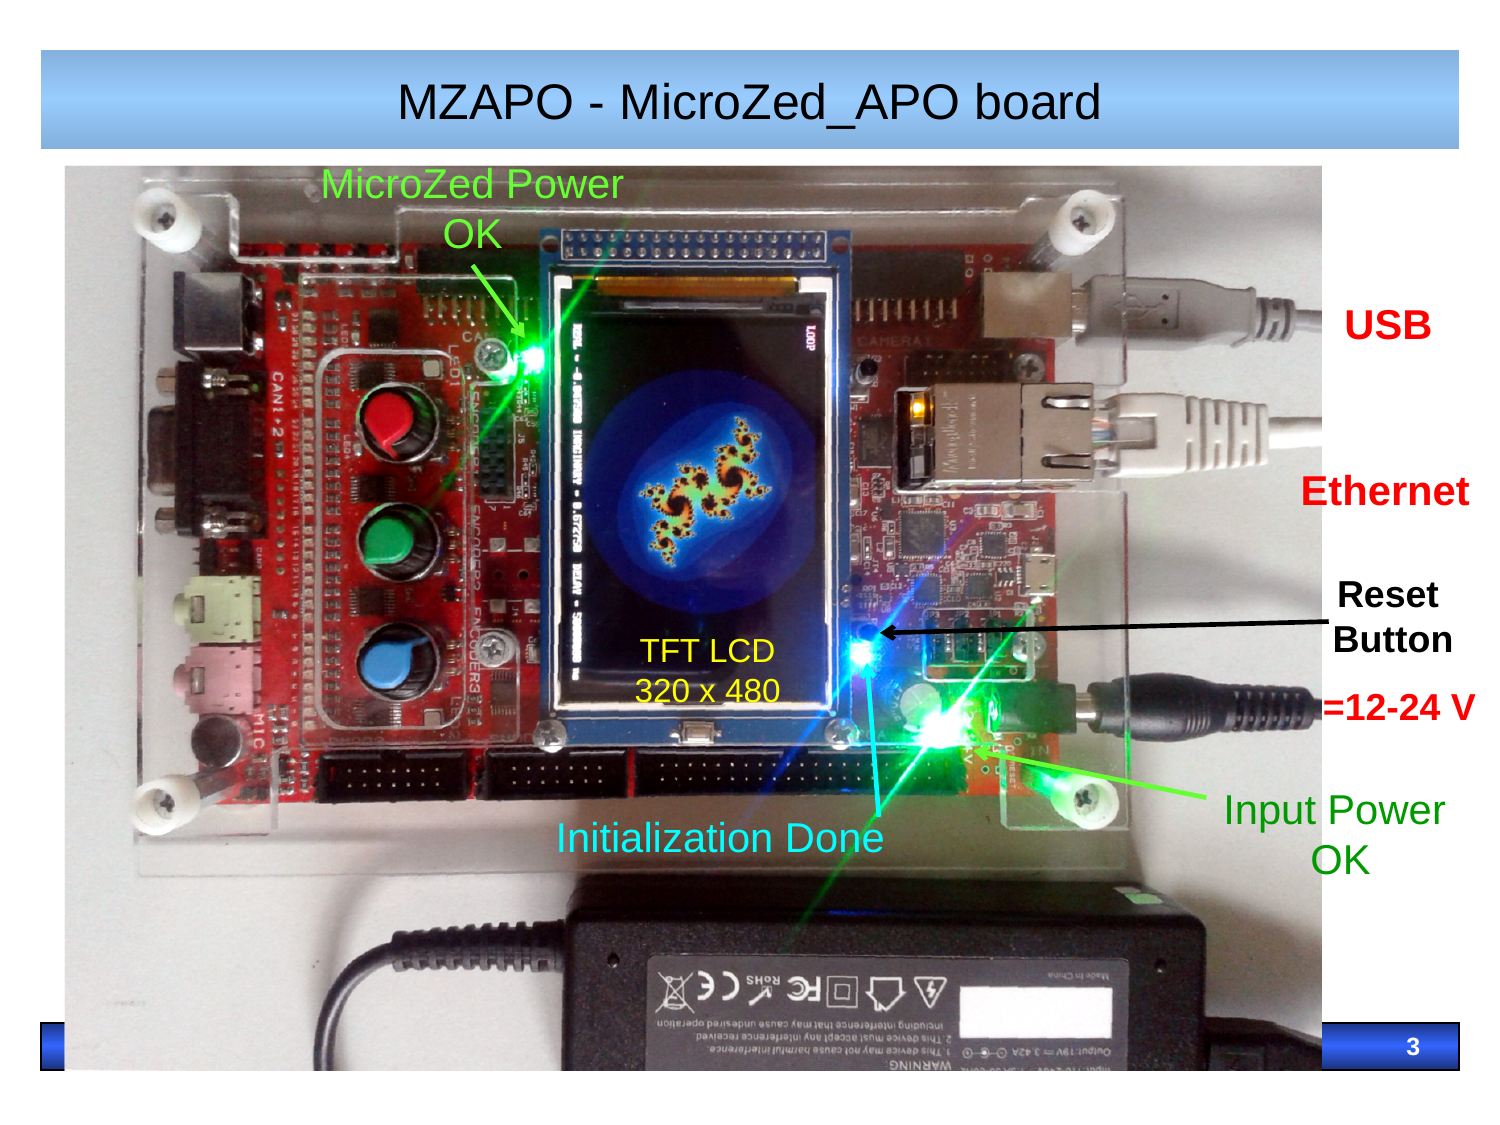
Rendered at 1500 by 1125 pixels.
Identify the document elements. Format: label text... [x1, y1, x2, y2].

title MZAPO - MicroZed_APO board [41, 50, 1459, 149]
text_box [867, 662, 879, 817]
slide_number <number> [1340, 1023, 1436, 1069]
text_box [973, 750, 1207, 798]
text_box Initialization Done [540, 803, 900, 869]
footer B35APO Computer Architectures [1322, 1023, 1424, 1071]
text_box [472, 265, 525, 339]
text_box [879, 621, 1317, 633]
text_box Reset Button [1317, 562, 1469, 668]
text_box USB [1329, 290, 1448, 356]
text_box Input Power OK [1208, 775, 1473, 890]
picture [64, 165, 1322, 1071]
text_box =12-24 V [1308, 675, 1491, 736]
text_box MicroZed Power OK [277, 148, 668, 264]
text_box TFT LCD 320 x 480 [619, 621, 796, 717]
text_box Ethernet [1285, 456, 1485, 522]
